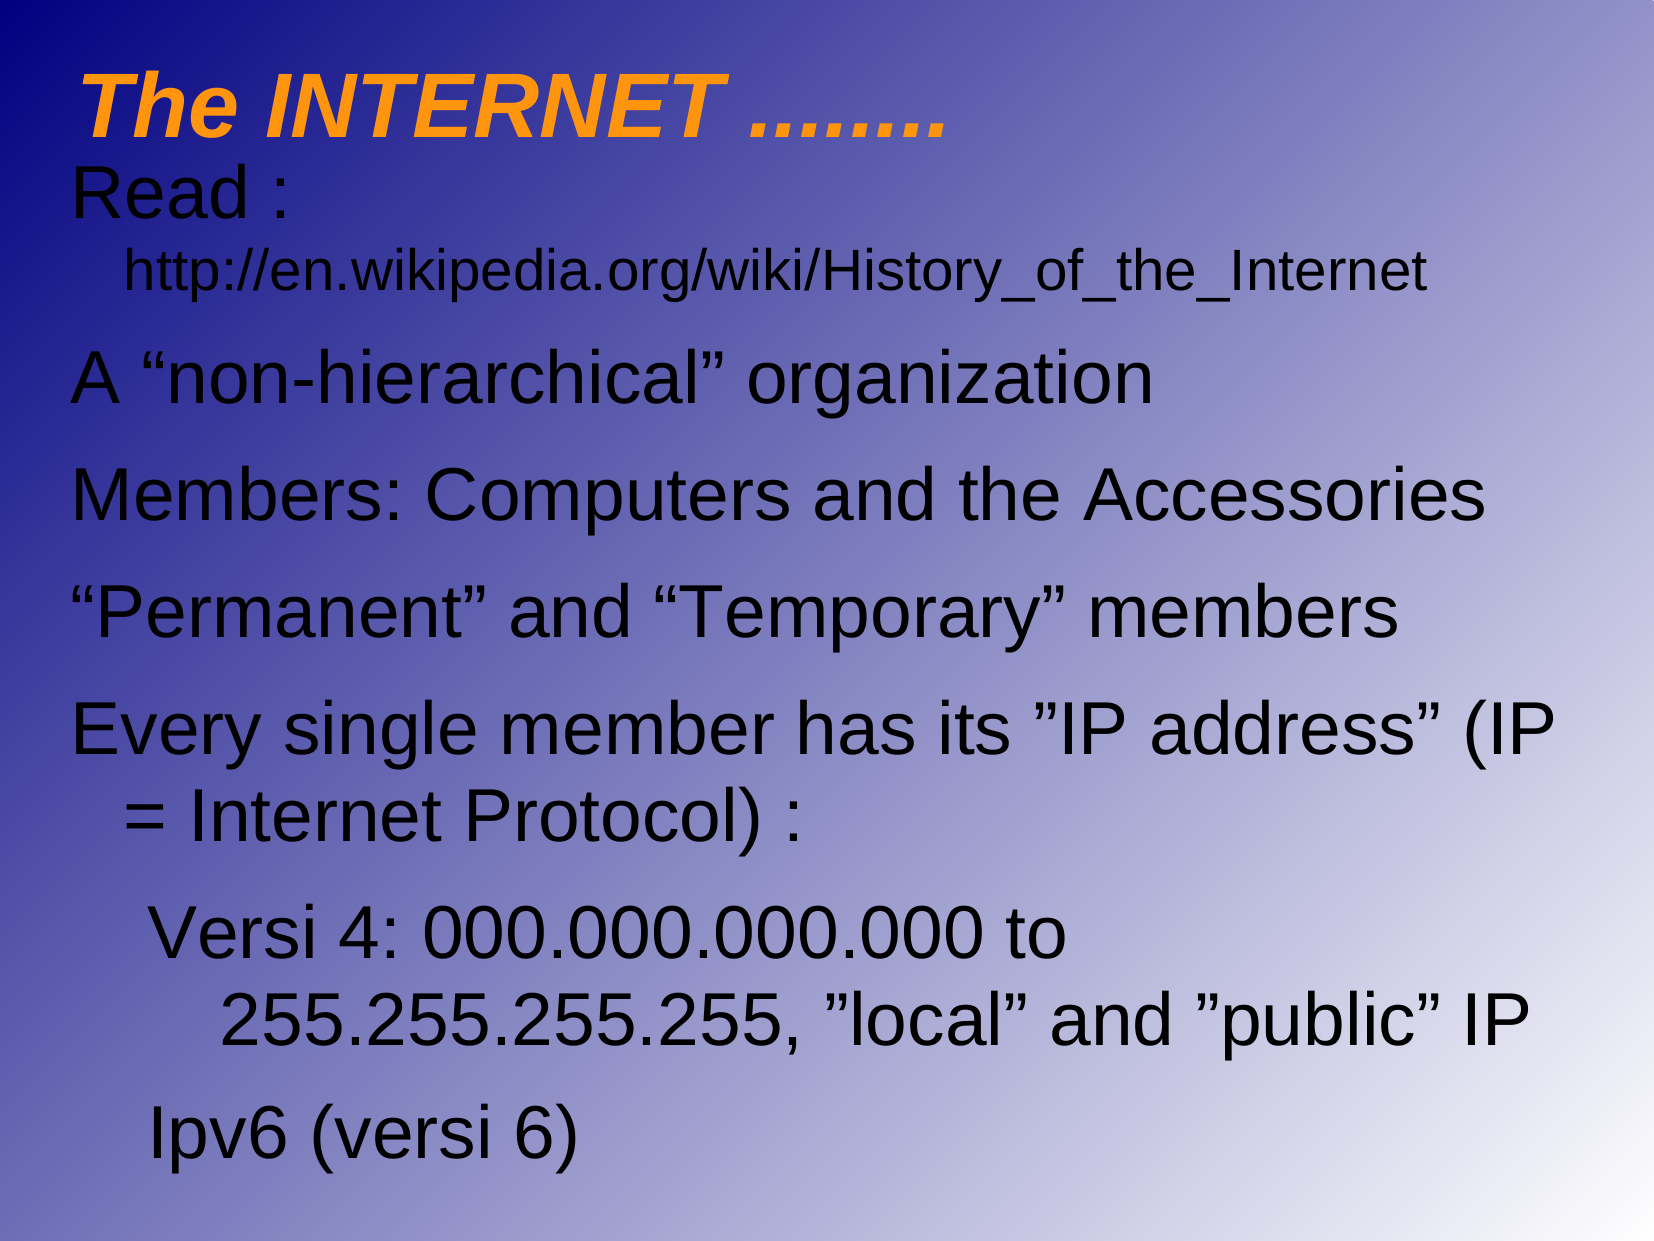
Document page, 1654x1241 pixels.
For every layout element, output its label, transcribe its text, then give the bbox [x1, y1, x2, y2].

title The INTERNET ........ [76, 7, 1565, 147]
list Read : http://en.wikipedia.org/wiki/History_of_the_Internet A “non-hierarchical” organization Members: Computers and the Accessories “Permanent” and “Temporary” members Every single member has its ”IP address” (IP = Internet Protocol) : Versi 4: 000.000.000.000 to 255.255.255.255, ”local” and ”public” IP Ipv6 (versi 6)‏ [53, 147, 1595, 1170]
